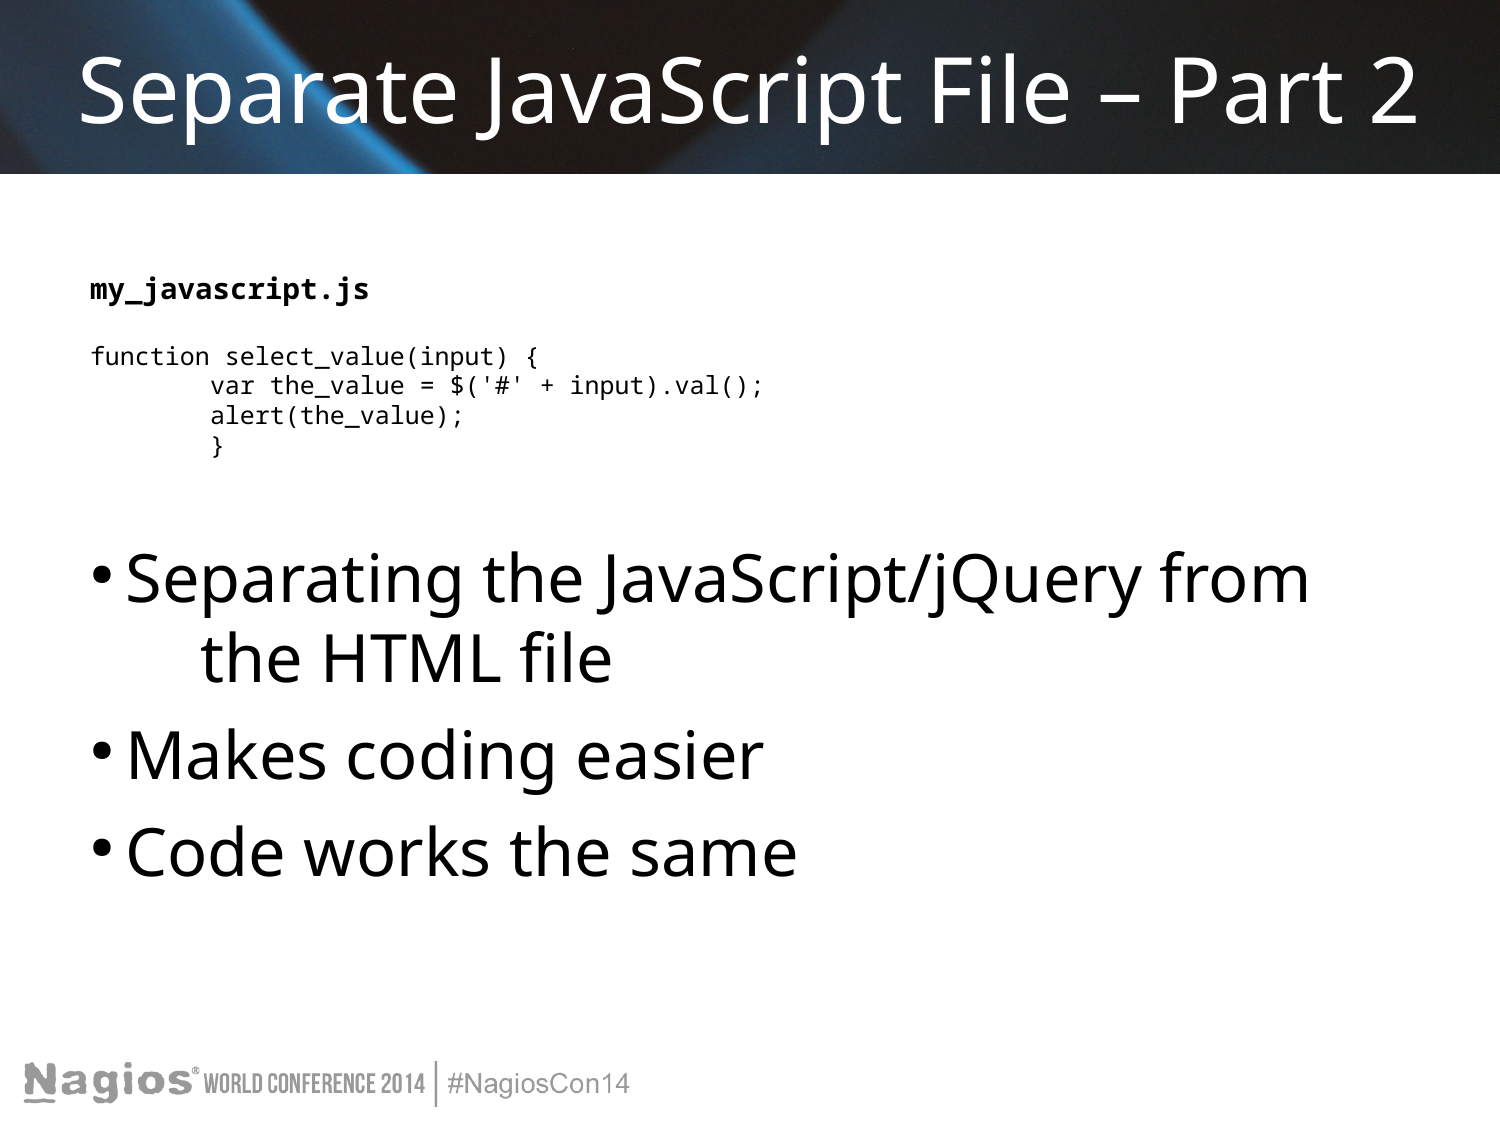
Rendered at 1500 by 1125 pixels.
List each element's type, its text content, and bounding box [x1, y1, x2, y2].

picture [12, 1040, 638, 1125]
list my_javascript.js function select_value(input) { var the_value = $('#' + input).val(); alert(the_value); } Separating the JavaScript/jQuery from the HTML file Makes coding easier Code works the same [75, 262, 1426, 1005]
title Separate JavaScript File – Part 2 [0, 0, 1500, 174]
